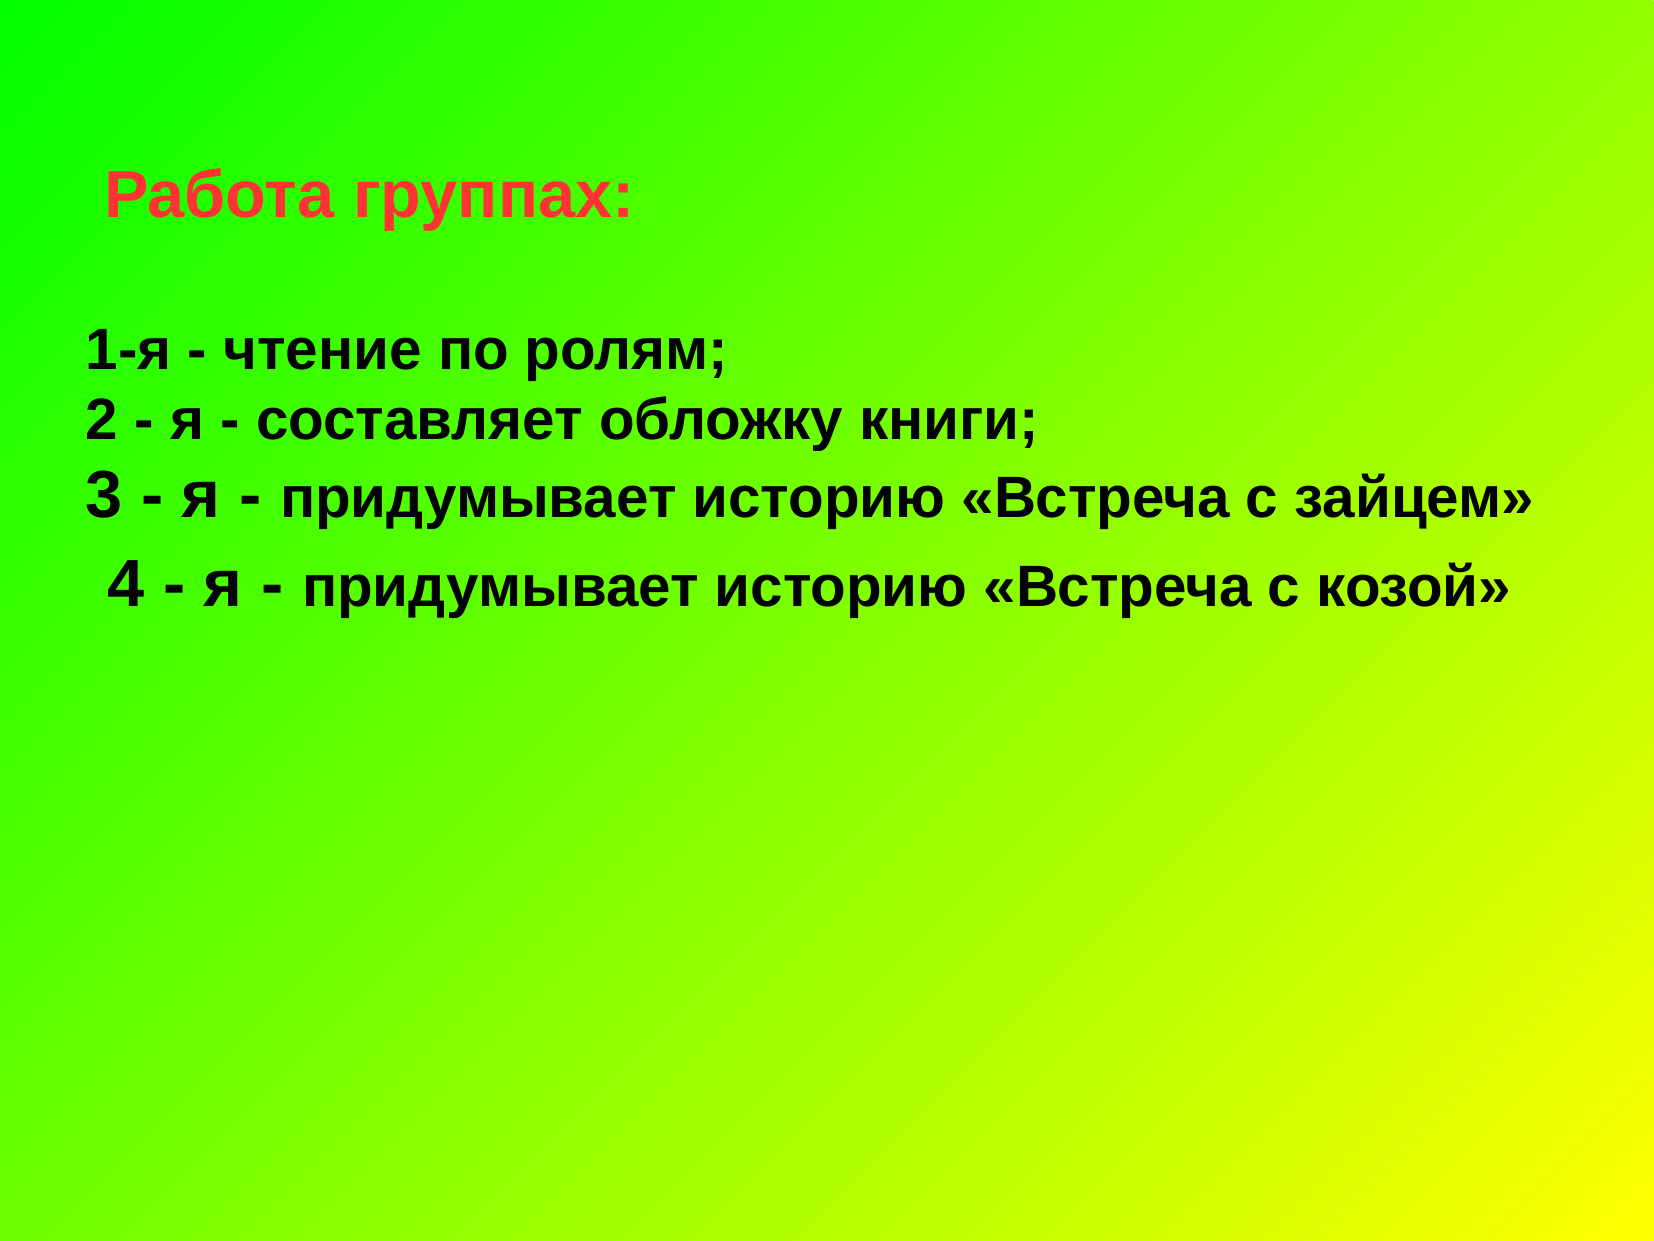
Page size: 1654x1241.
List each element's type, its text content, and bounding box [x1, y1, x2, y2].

text_box 4 - я - придумывает историю «Встреча с козой» [92, 538, 1568, 703]
text_box Работа группах: 1-я - чтение по ролям; 2 - я - составляет обложку книги; 3 - я - придумывает историю «Встреча с зайцем» [71, 144, 1571, 758]
